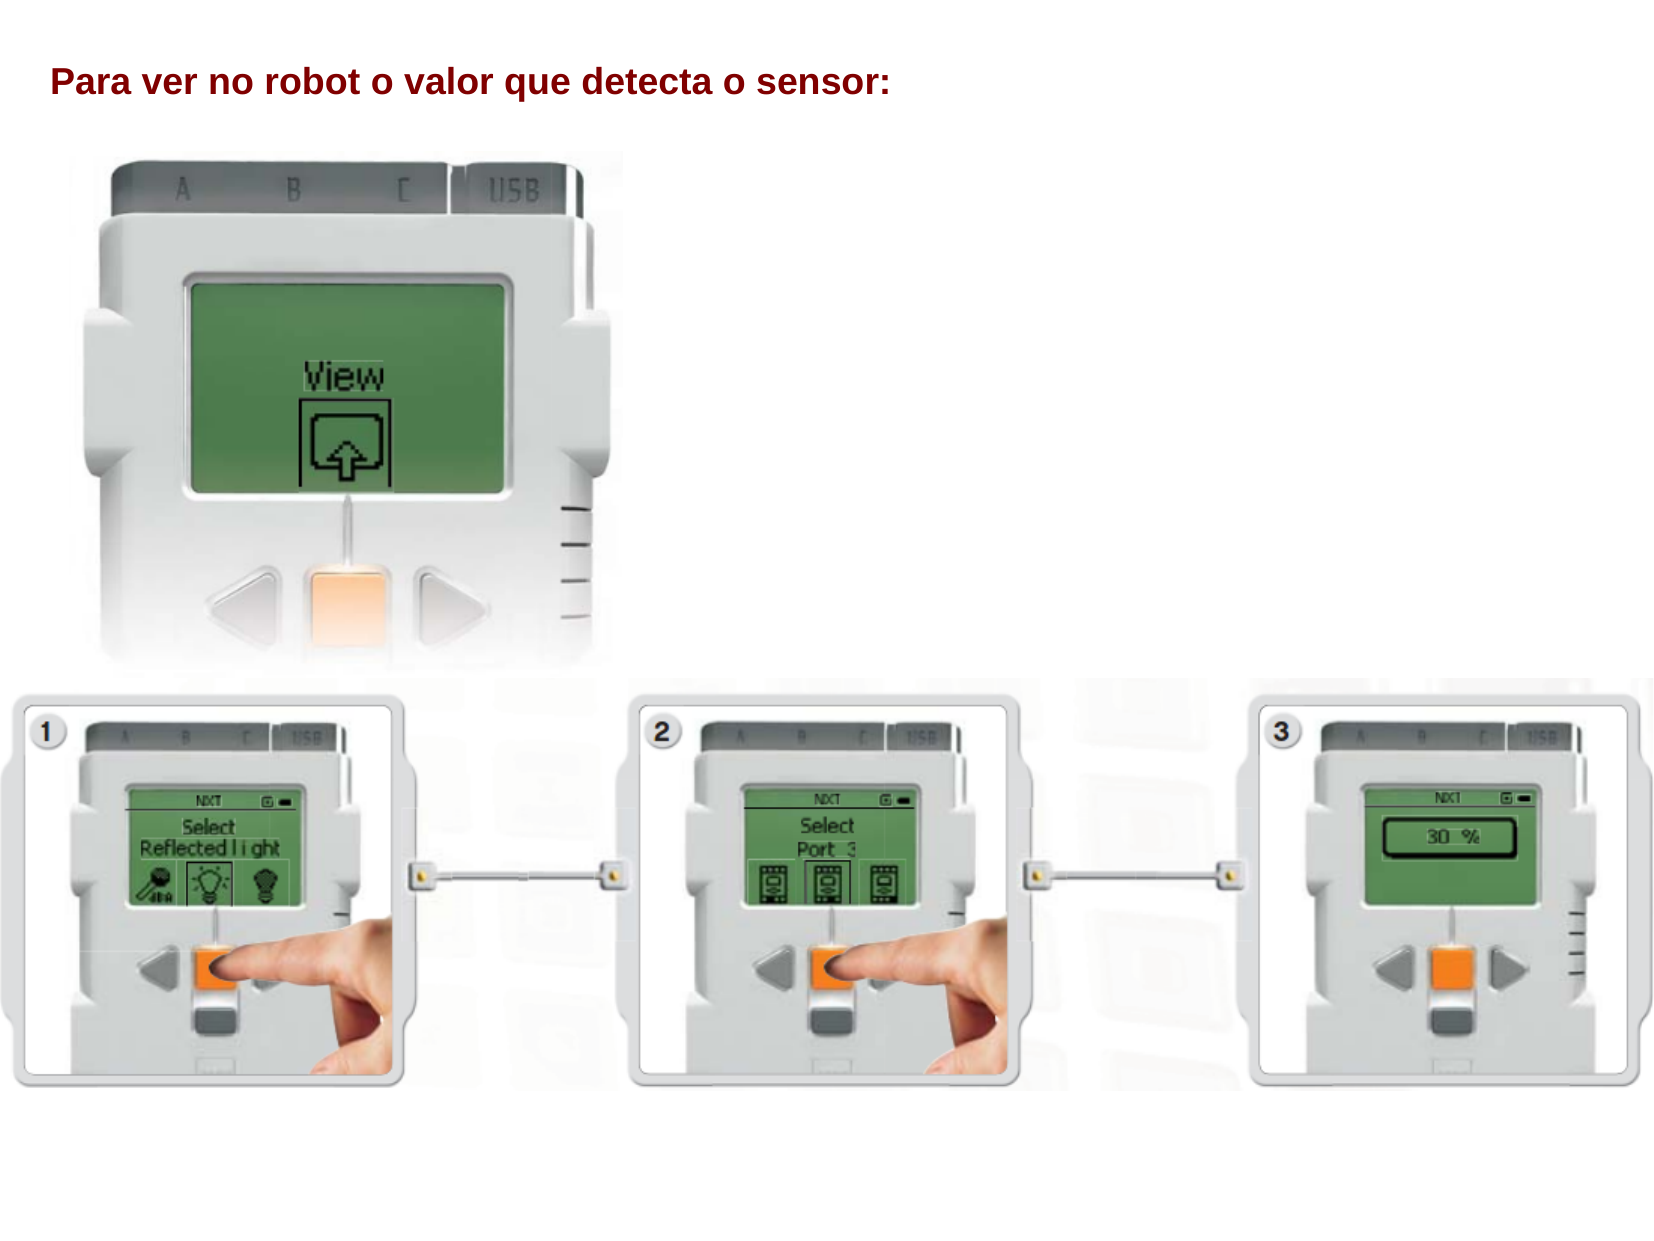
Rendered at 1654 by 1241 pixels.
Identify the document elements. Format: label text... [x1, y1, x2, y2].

picture [0, 151, 1654, 1091]
text_box Para ver no robot o valor que detecta o sensor: [35, 53, 1607, 152]
